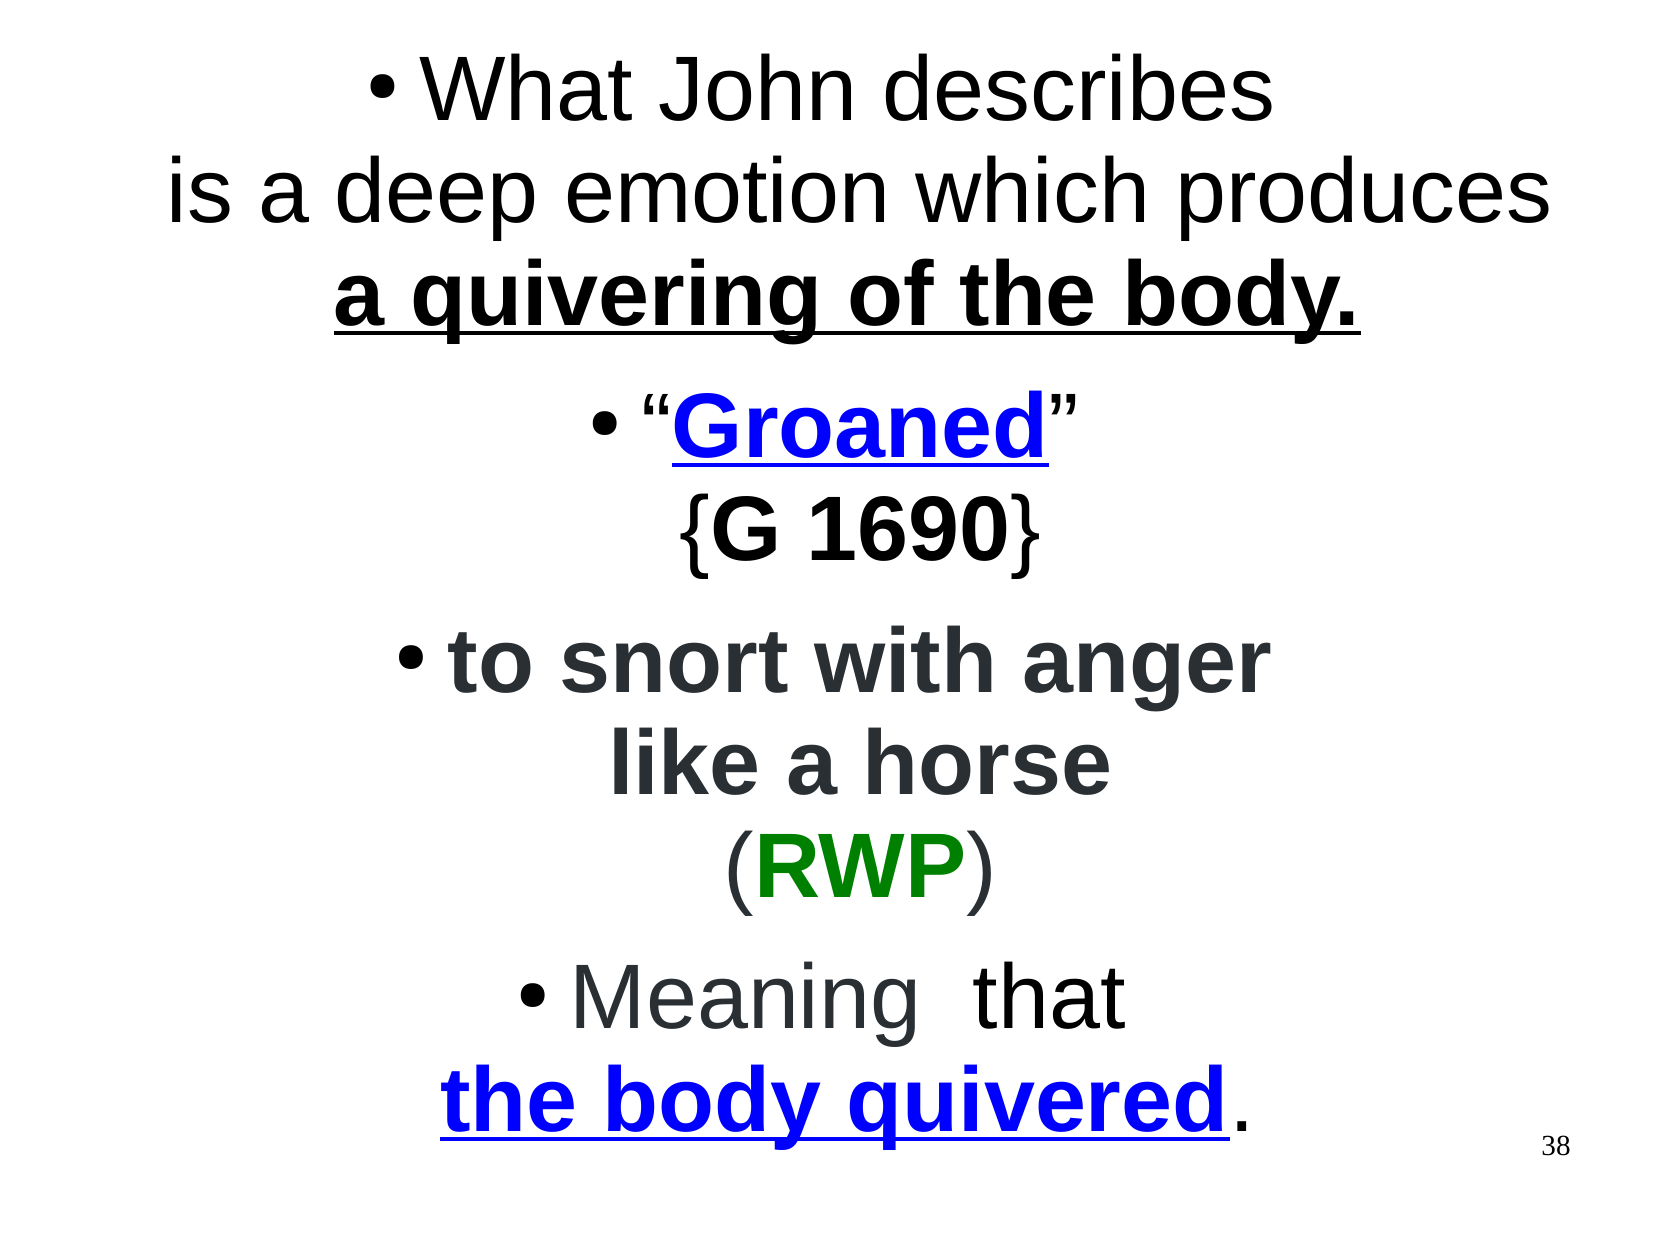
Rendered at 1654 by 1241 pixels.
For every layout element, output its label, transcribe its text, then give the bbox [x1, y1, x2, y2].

list What John describes is a deep emotion which produces a quivering of the body. “Groaned” {G 1690} to snort with anger like a horse (RWP) Meaning that the body quivered. [37, 37, 1613, 1201]
